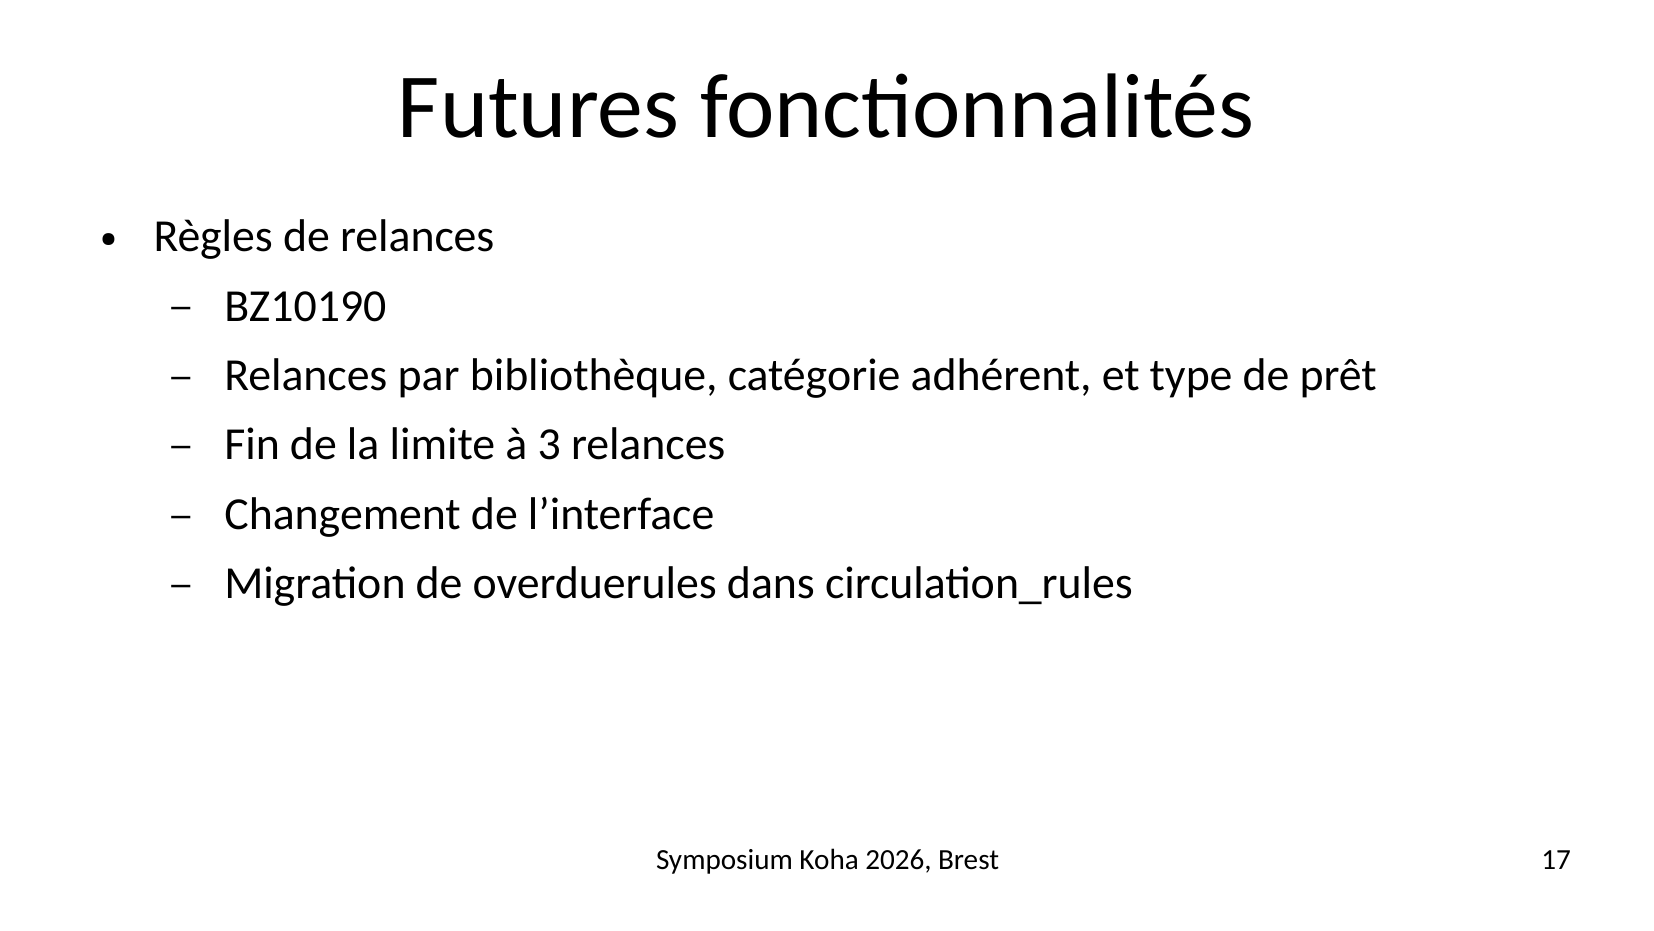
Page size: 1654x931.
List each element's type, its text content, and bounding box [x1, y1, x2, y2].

list Règles de relances BZ10190 Relances par bibliothèque, catégorie adhérent, et type de prêt Fin de la limite à 3 relances Changement de l’interface Migration de overduerules dans circulation_rules [82, 217, 1571, 758]
title Futures fonctionnalités [82, 37, 1571, 193]
